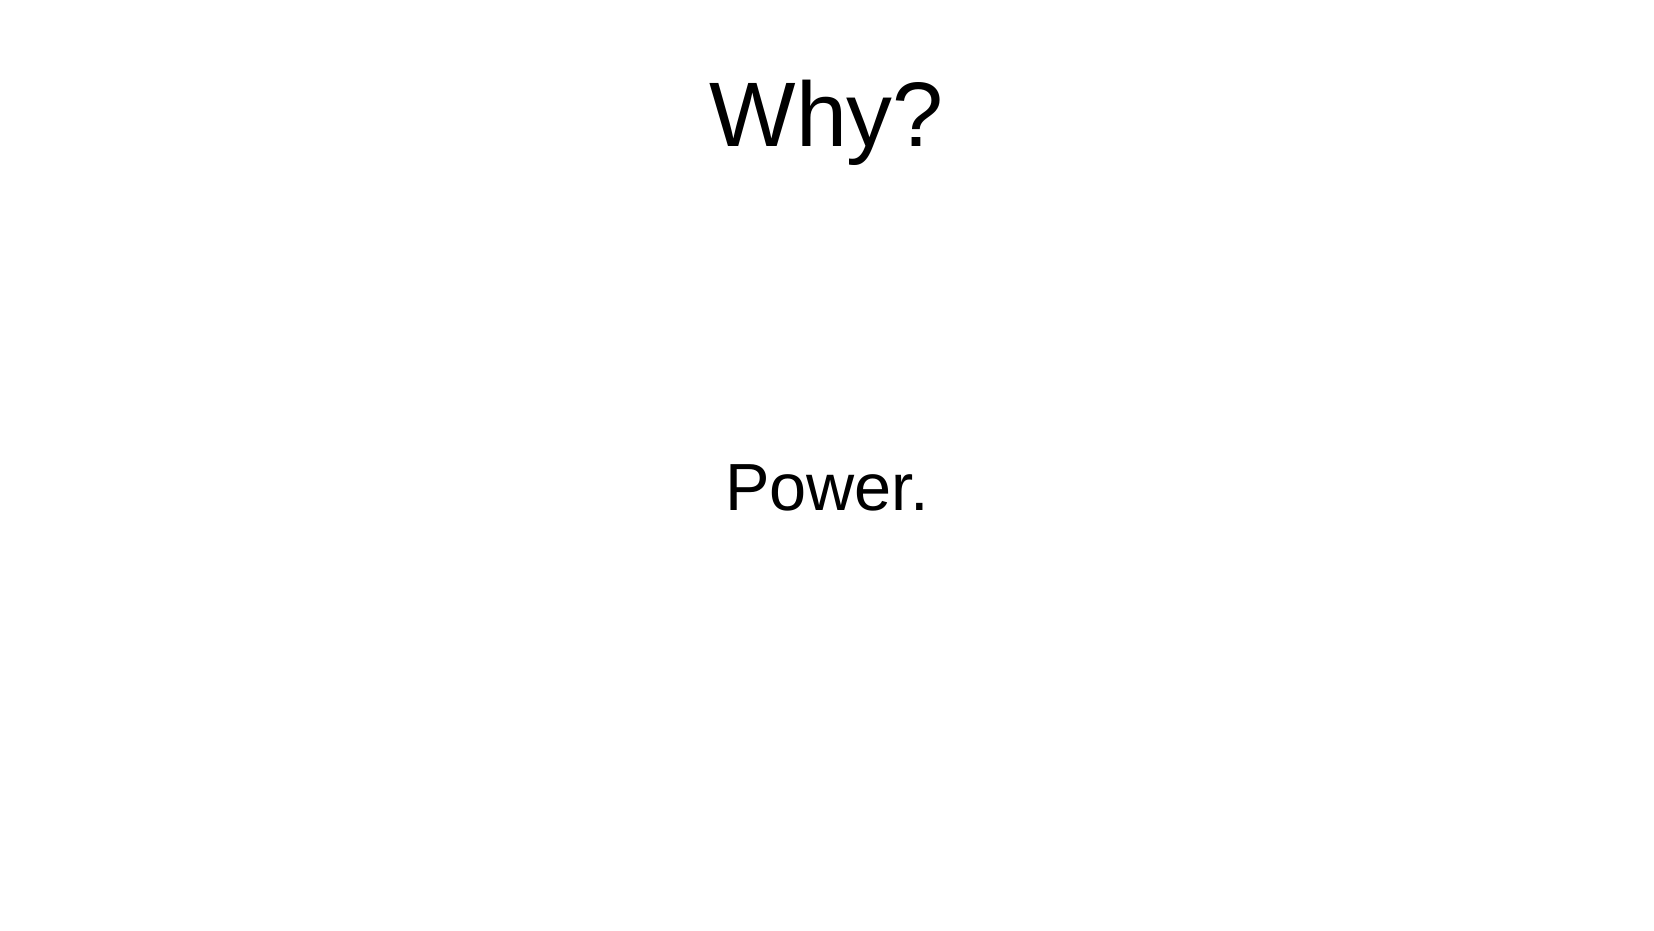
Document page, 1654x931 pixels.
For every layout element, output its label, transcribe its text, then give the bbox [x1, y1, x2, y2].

subtitle Power. [82, 217, 1571, 758]
title Why? [82, 37, 1571, 193]
